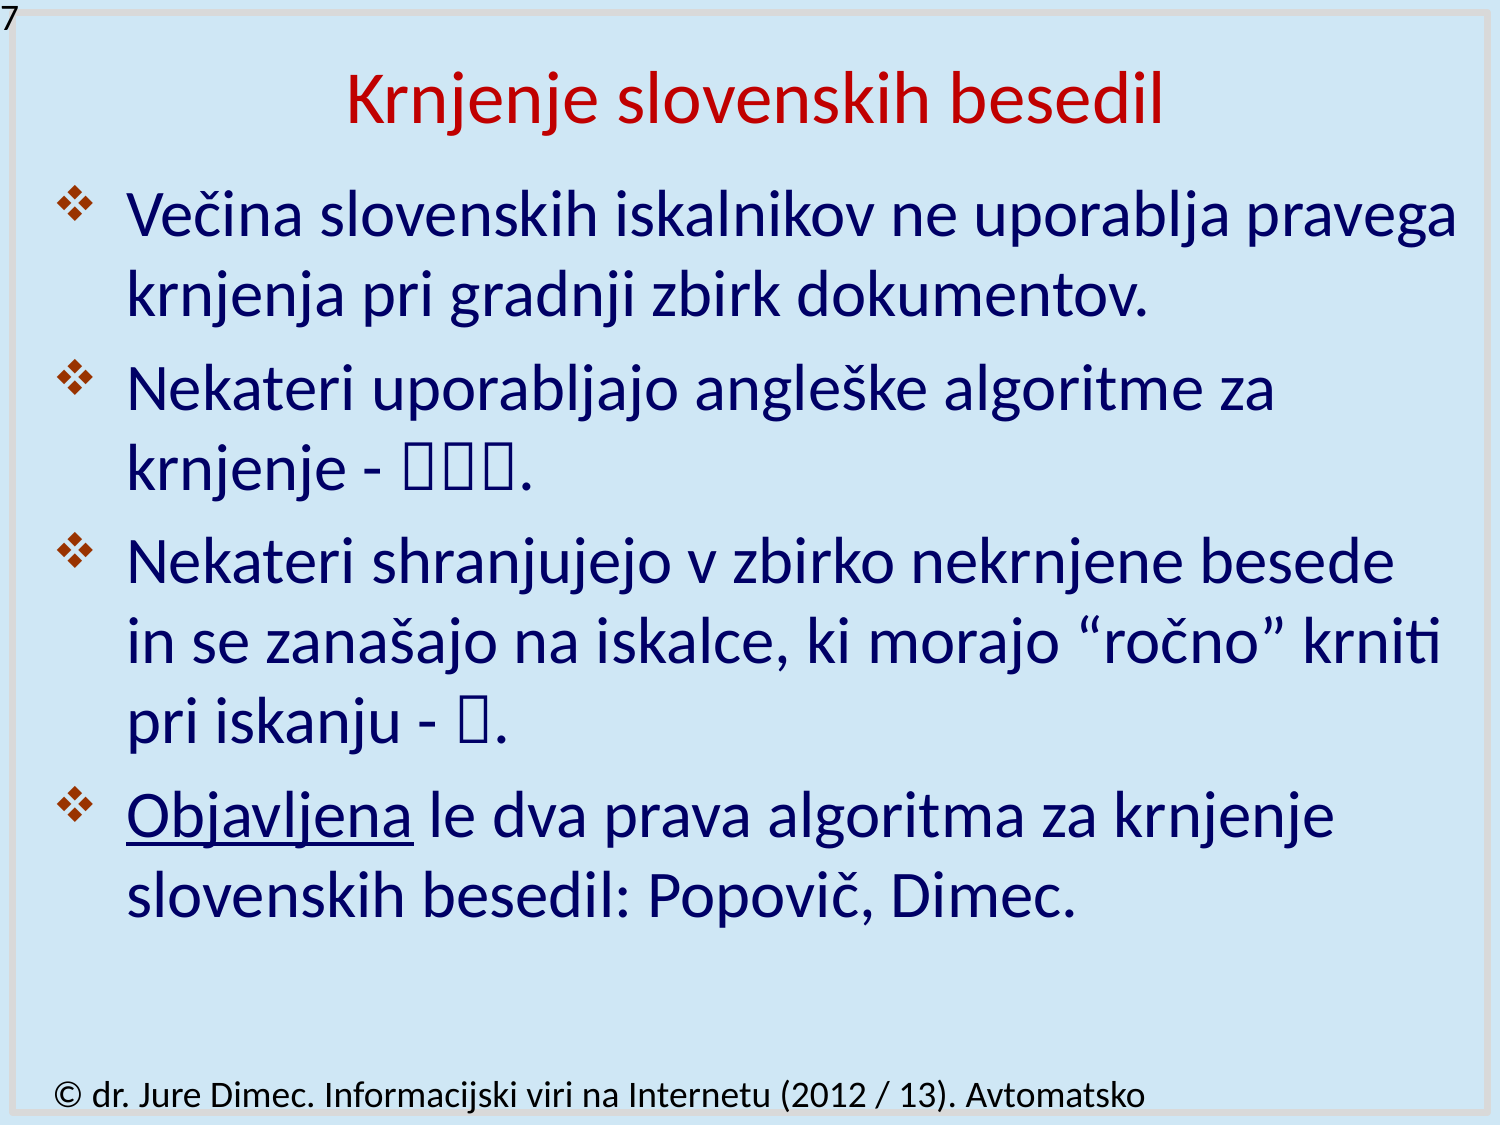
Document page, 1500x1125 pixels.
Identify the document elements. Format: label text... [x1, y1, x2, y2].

list Večina slovenskih iskalnikov ne uporablja pravega krnjenja pri gradnji zbirk dokumentov. Nekateri uporabljajo angleške algoritme za krnjenje - . Nekateri shranjujejo v zbirko nekrnjene besede in se zanašajo na iskalce, ki morajo “ročno” krniti pri iskanju - . Objavljena le dva prava algoritma za krnjenje slovenskih besedil: Popovič, Dimec. [37, 162, 1475, 1050]
footer © dr. Jure Dimec. Informacijski viri na Internetu (2012 / 13). Avtomatsko indeksiranje 2. [37, 1062, 1288, 1103]
title Krnjenje slovenskih besedil [37, 37, 1475, 150]
